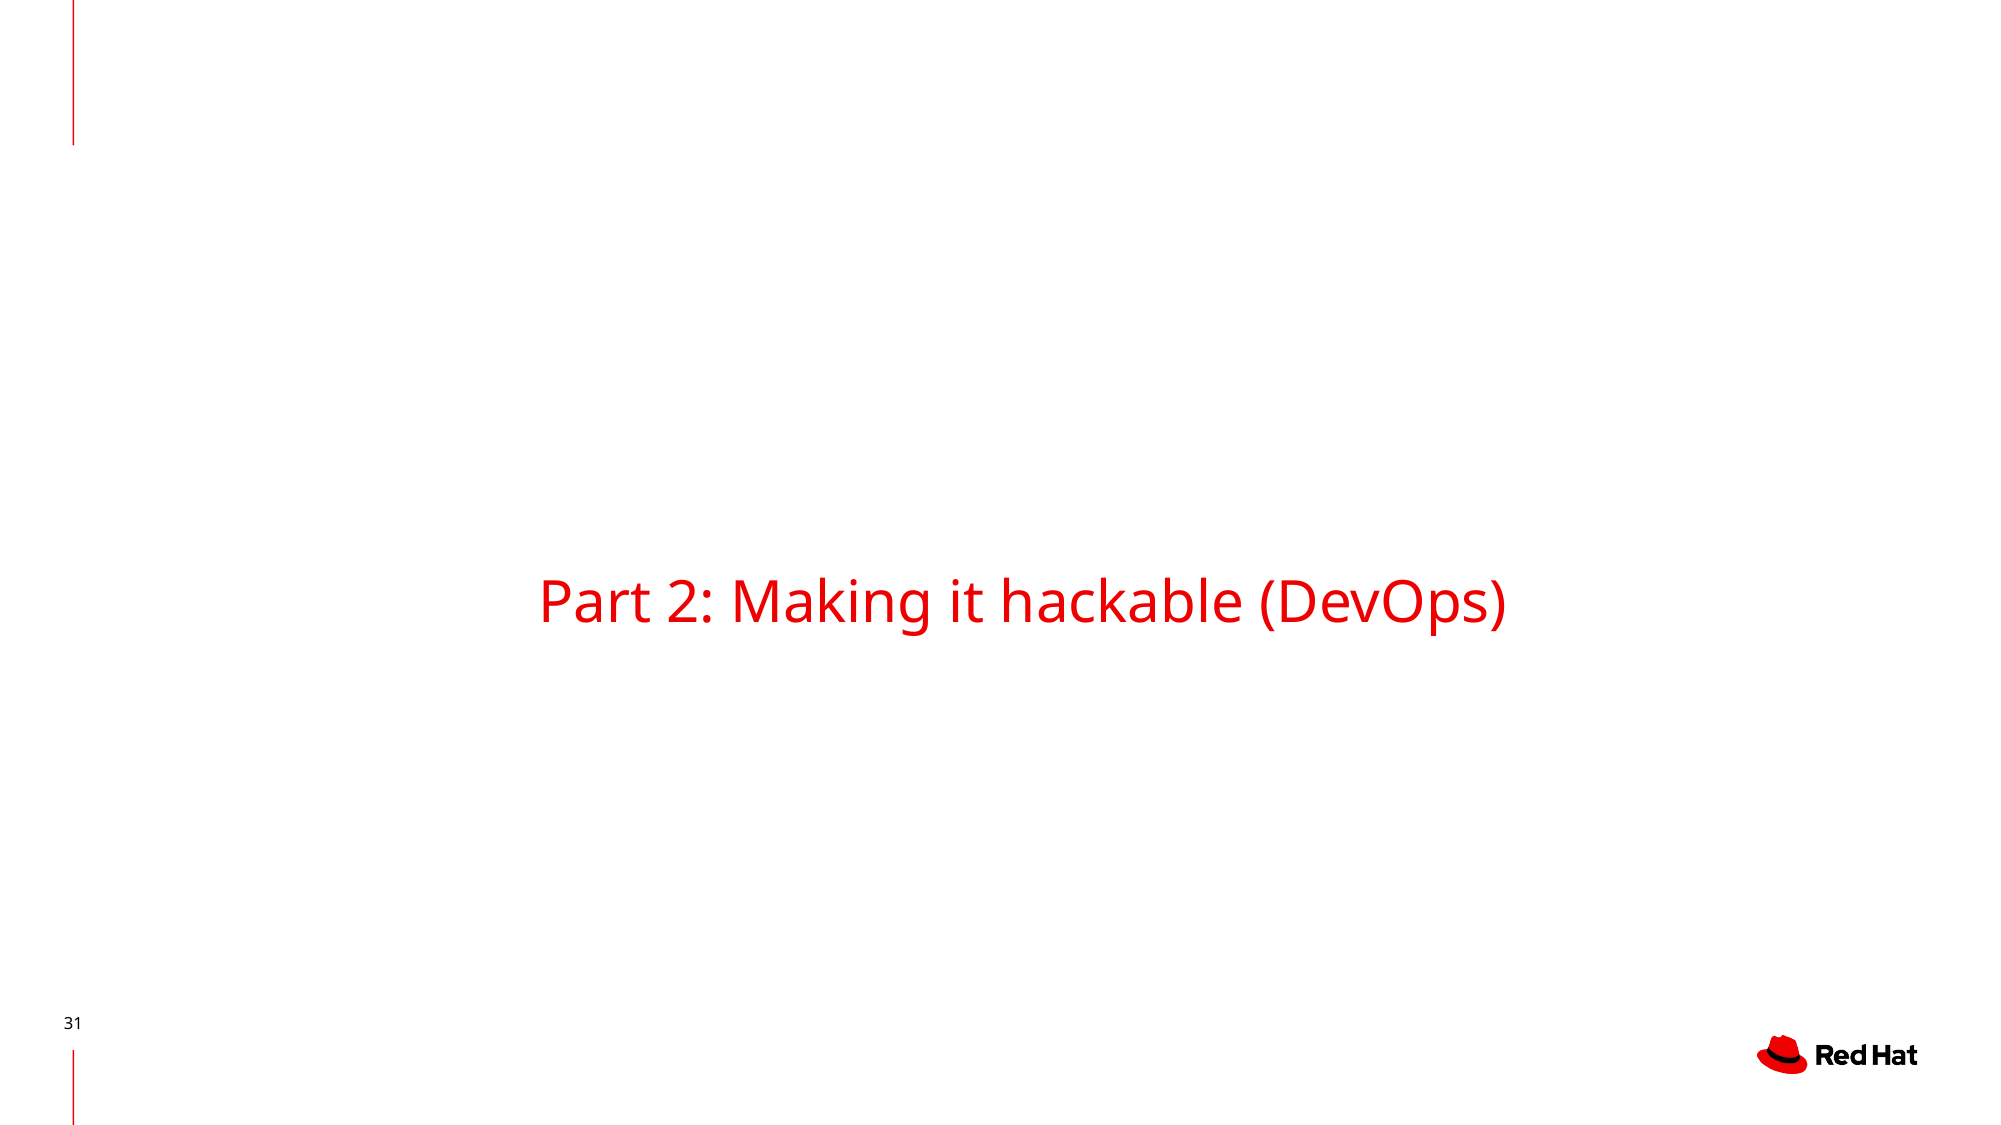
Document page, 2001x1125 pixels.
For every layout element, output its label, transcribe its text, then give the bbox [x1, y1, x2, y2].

slide_number <number> [13, 1012, 134, 1036]
picture [1757, 1035, 1918, 1074]
title Part 2: Making it hackable (DevOps) [538, 271, 1758, 917]
